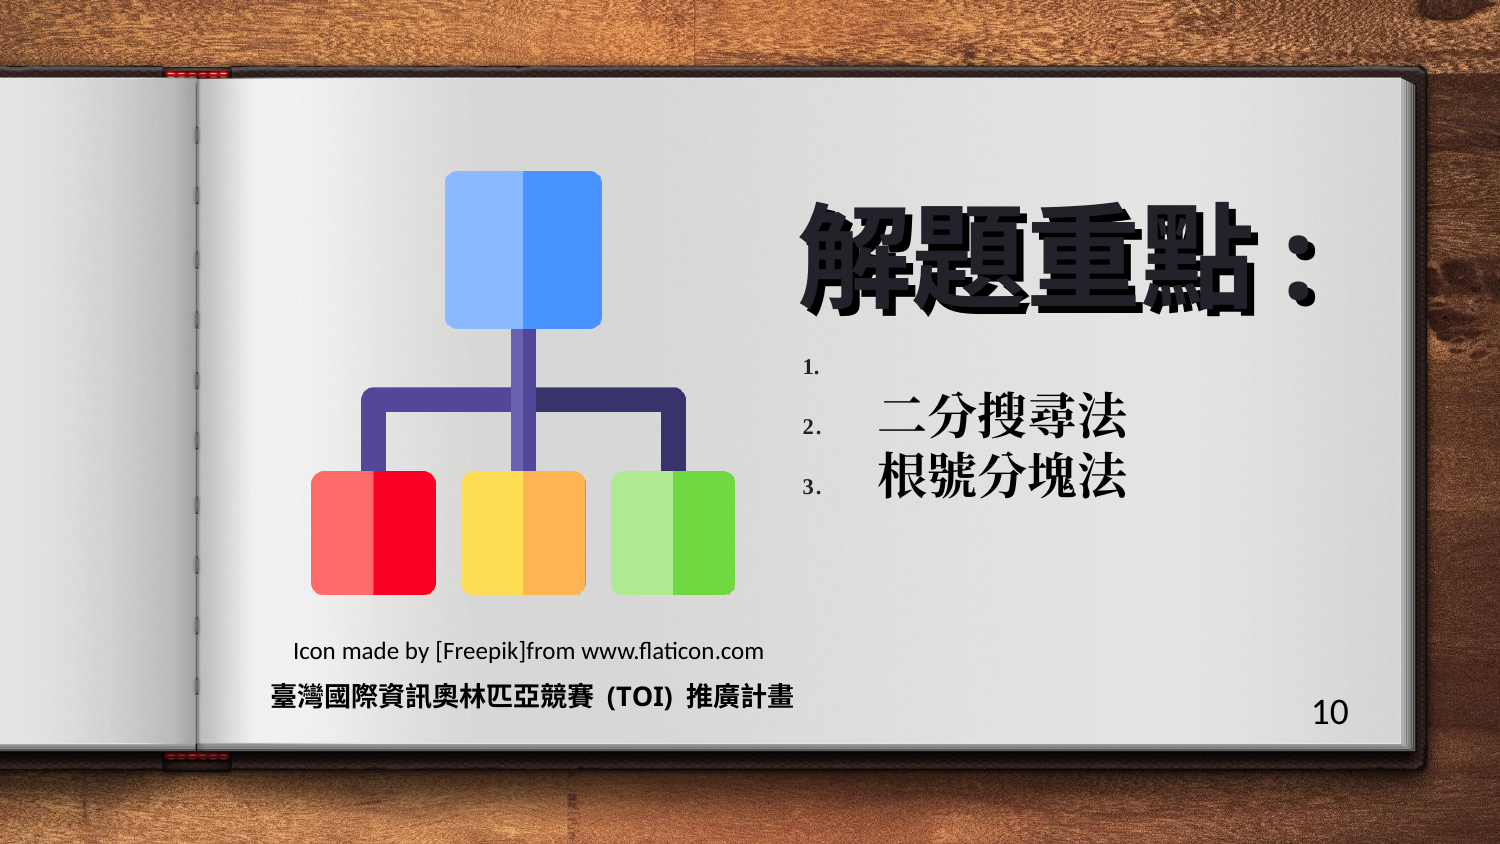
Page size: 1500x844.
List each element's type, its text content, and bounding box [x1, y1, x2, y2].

text_box [1295, 672, 1386, 737]
picture [311, 171, 735, 595]
subtitle 二分搜尋法 根號分塊法 [787, 309, 1361, 584]
title 解題重點: [782, 146, 1313, 338]
text_box Icon made by [Freepik]from www.flaticon.com [278, 627, 867, 672]
